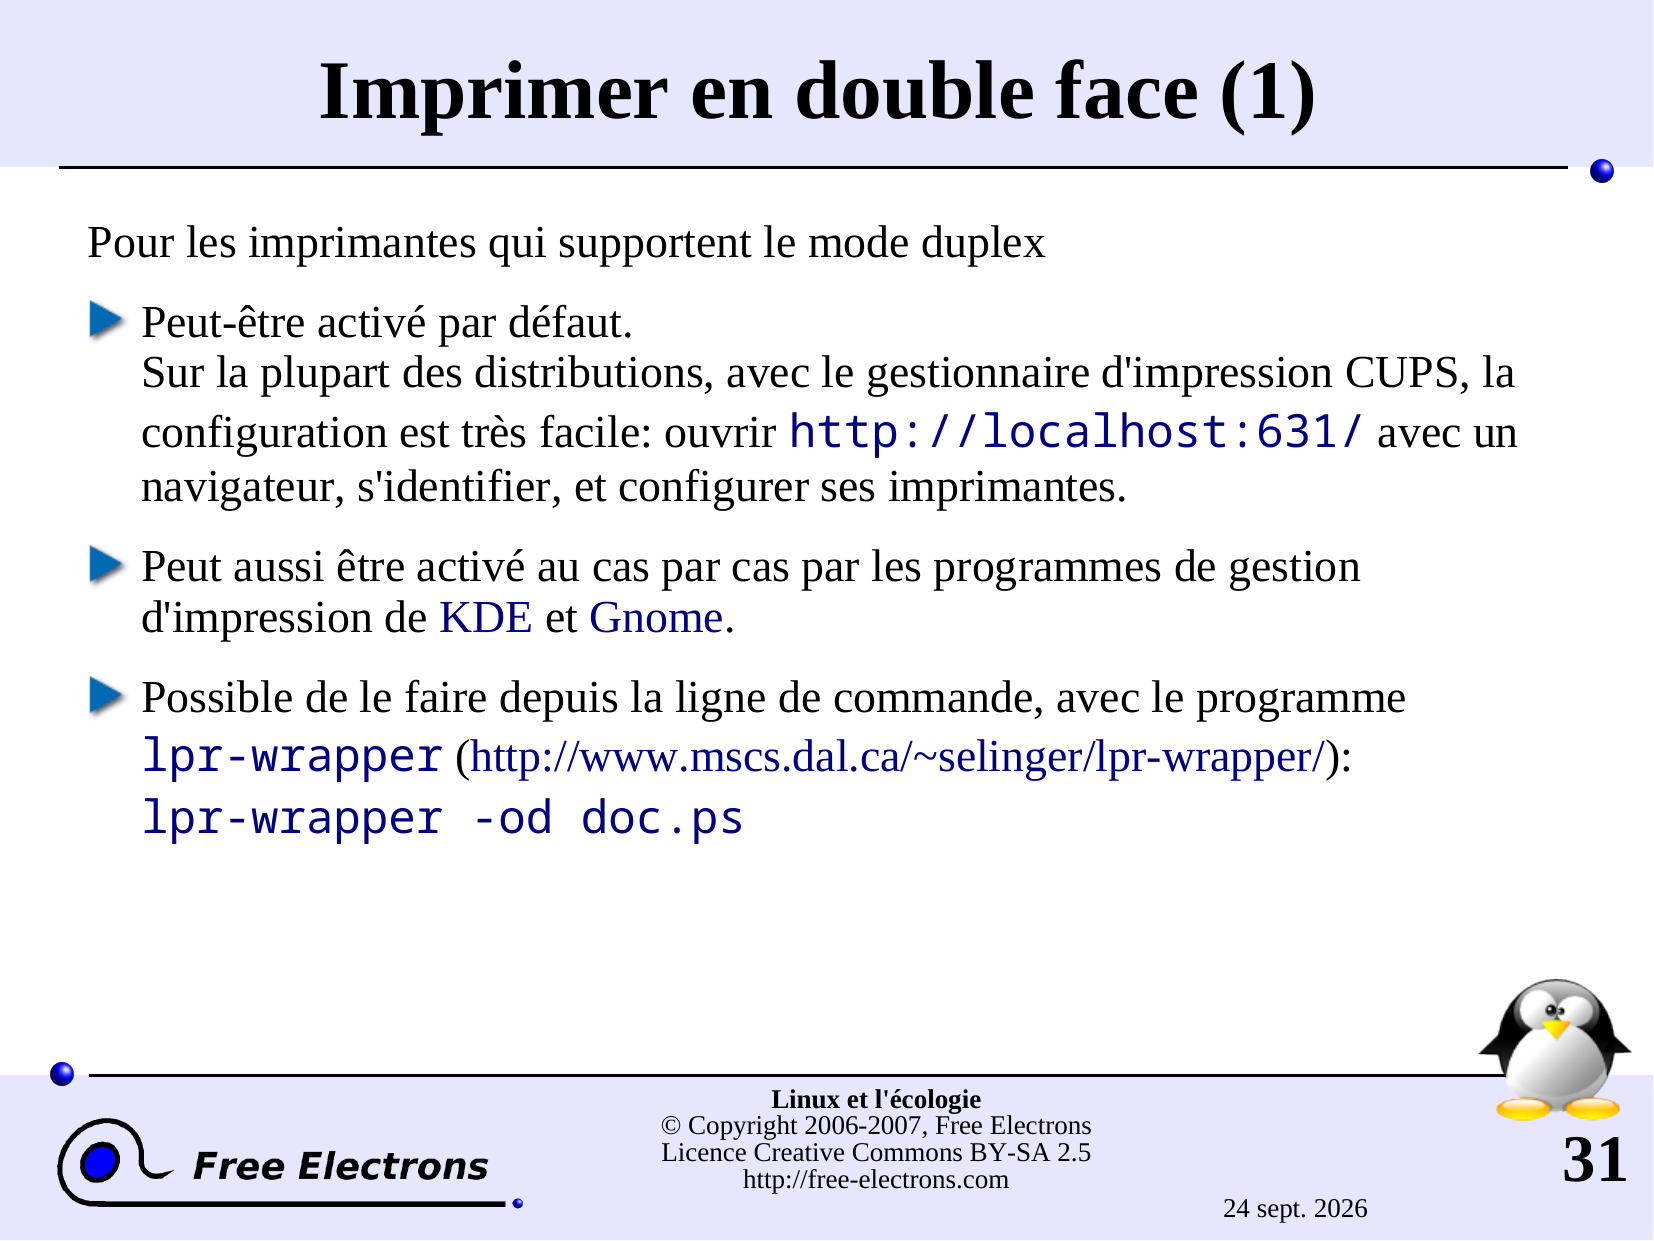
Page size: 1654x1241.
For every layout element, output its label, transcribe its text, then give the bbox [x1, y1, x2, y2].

picture [1476, 979, 1634, 1121]
picture [50, 1107, 527, 1216]
title Imprimer en double face (1) [33, 29, 1604, 153]
list Pour les imprimantes qui supportent le mode duplex Peut-être activé par défaut. Sur la plupart des distributions, avec le gestionnaire d'impression CUPS, la configuration est très facile: ouvrir http://localhost:631/ avec un navigateur, s'identifier, et configurer ses imprimantes. Peut aussi être activé au cas par cas par les programmes de gestion d'impression de KDE et Gnome. Possible de le faire depuis la ligne de commande, avec le programme lpr-wrapper (http://www.mscs.dal.ca/~selinger/lpr-wrapper/): lpr-wrapper -od doc.ps [70, 216, 1581, 1066]
